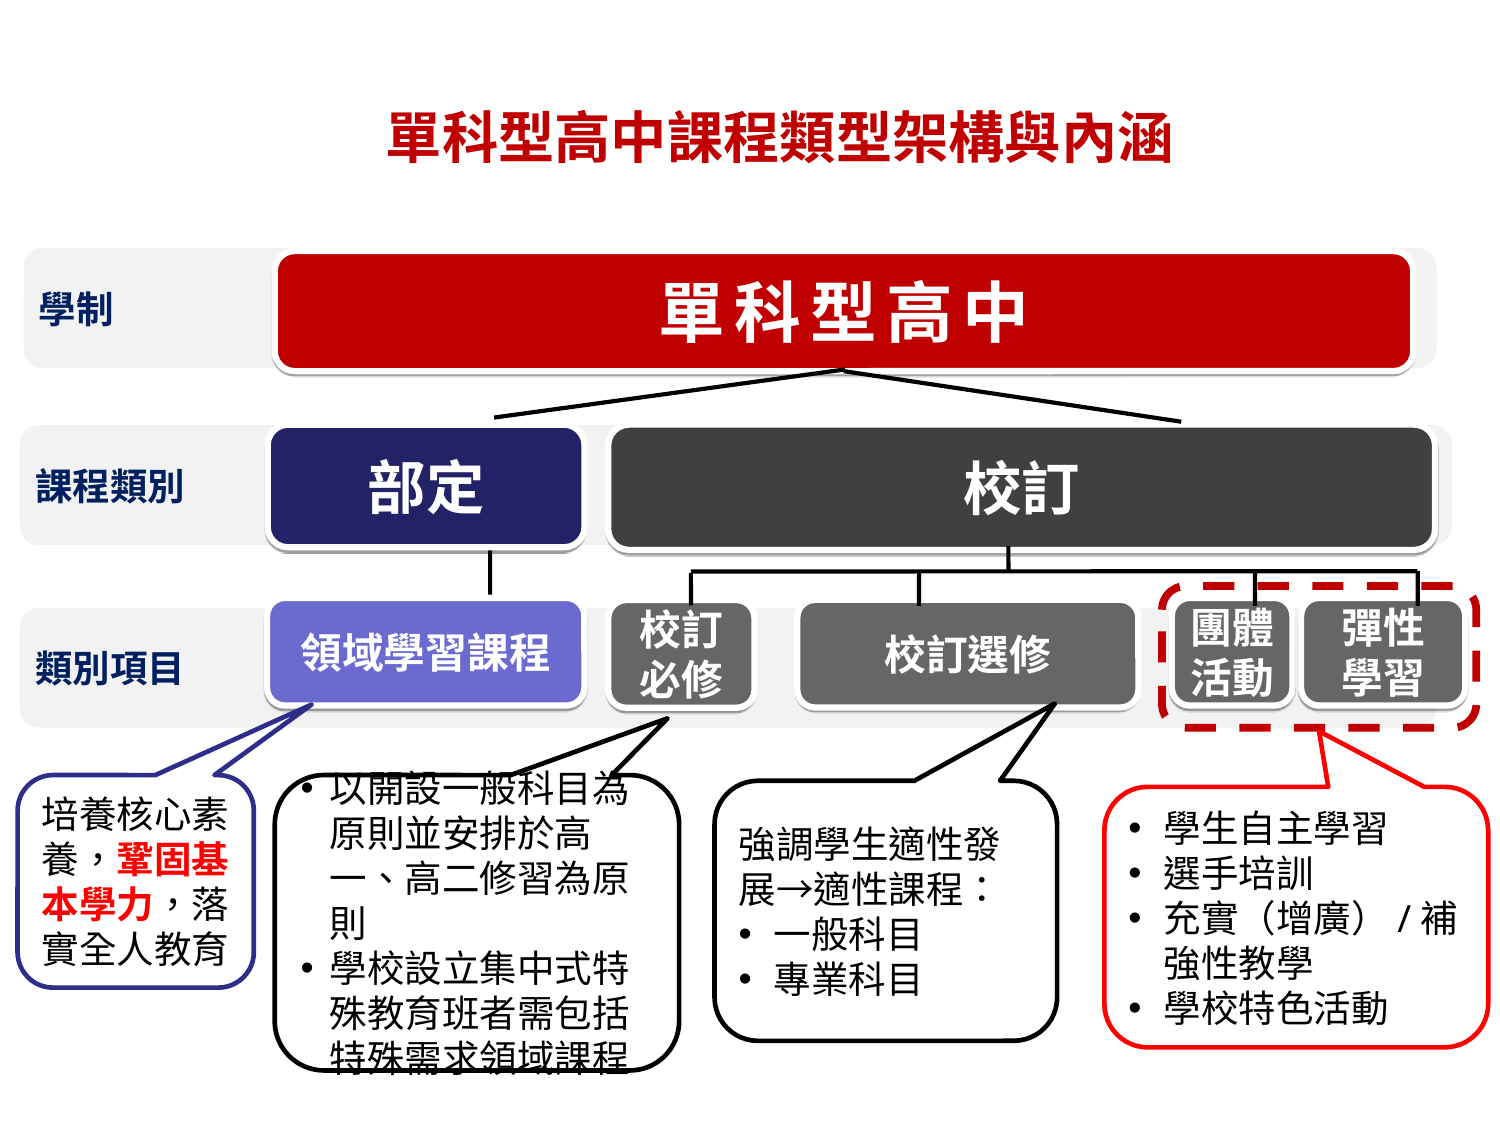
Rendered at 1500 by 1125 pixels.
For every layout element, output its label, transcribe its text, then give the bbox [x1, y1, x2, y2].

text_box 校訂 必修 [608, 600, 755, 708]
text_box 強調學生適性發展→適性課程： 一般科目 專業科目 [714, 703, 1058, 1041]
text_box 校訂選修 [797, 599, 1139, 708]
text_box 類別項目 [17, 605, 306, 730]
text_box 學生自主學習 選手培訓 充實（增廣）/補強性教學 學校特色活動 [1104, 731, 1489, 1048]
text_box 學制 [21, 245, 1439, 371]
text_box 以開設一般科目為原則並安排於高一、高二修習為原則 學校設立集中式特殊教育班者需包括特殊需求領域課程 [274, 718, 680, 1071]
text_box 課程類別 [1182, 422, 1455, 548]
text_box 彈性 學習 [1301, 597, 1466, 706]
text_box 部定 [267, 424, 585, 548]
text_box 團體活動 [1171, 597, 1293, 706]
text_box 類別項目 [278, 605, 1044, 730]
text_box 類別項目 [1037, 605, 1439, 730]
text_box 課程類別 [17, 422, 1175, 548]
text_box 領域學習課程 [267, 597, 585, 706]
text_box 單科型高中 [274, 250, 1414, 372]
text_box 校訂 [608, 424, 1436, 550]
text_box 單科型高中課程類型架構與內涵 [58, 90, 1424, 177]
text_box 培養核心素養，鞏固基本學力，落實全人教育 [17, 704, 312, 988]
